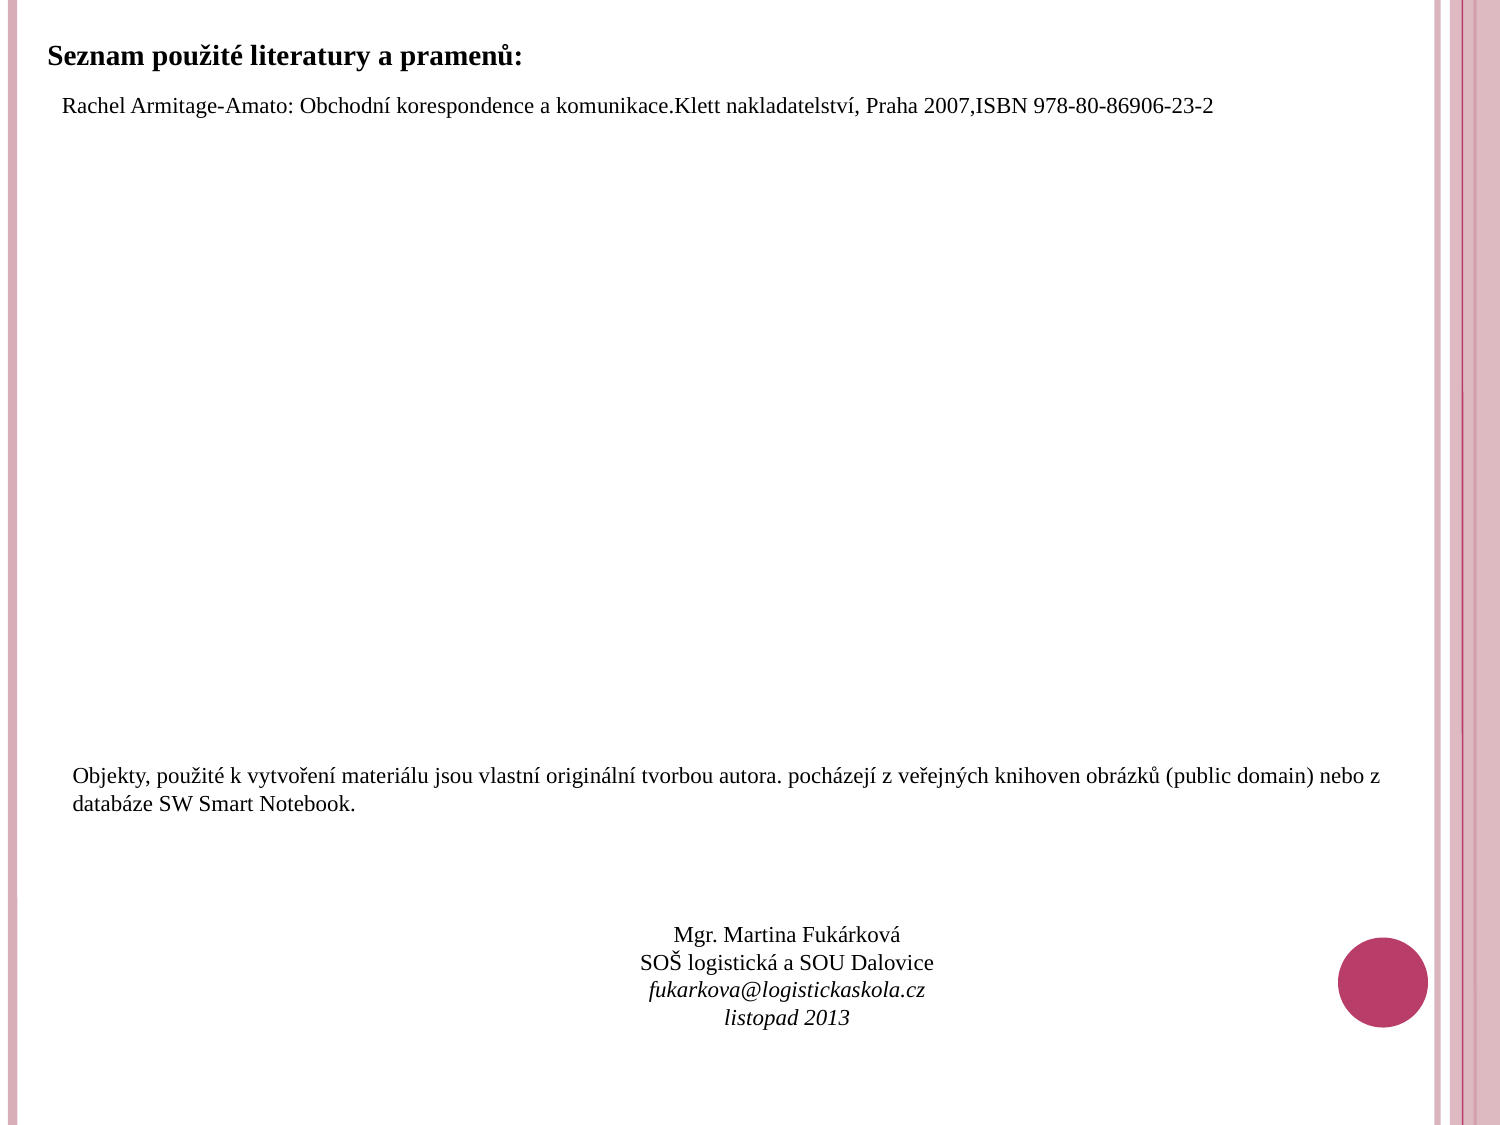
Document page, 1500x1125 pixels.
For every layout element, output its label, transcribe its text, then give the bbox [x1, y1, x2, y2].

text_box Seznam použité literatury a pramenů: [33, 29, 762, 79]
text_box Mgr. Martina Fukárková SOŠ logistická a SOU Dalovice fukarkova@logistickaskola.cz listopad 2013 [494, 913, 1080, 1041]
text_box Objekty, použité k vytvoření materiálu jsou vlastní originální tvorbou autora. pocházejí z veřejných knihoven obrázků (public domain) nebo z databáze SW Smart Notebook. [58, 753, 1442, 823]
text_box Rachel Armitage-Amato: Obchodní korespondence a komunikace.Klett nakladatelství, Praha 2007,ISBN 978-80-86906-23-2 [48, 84, 1270, 126]
